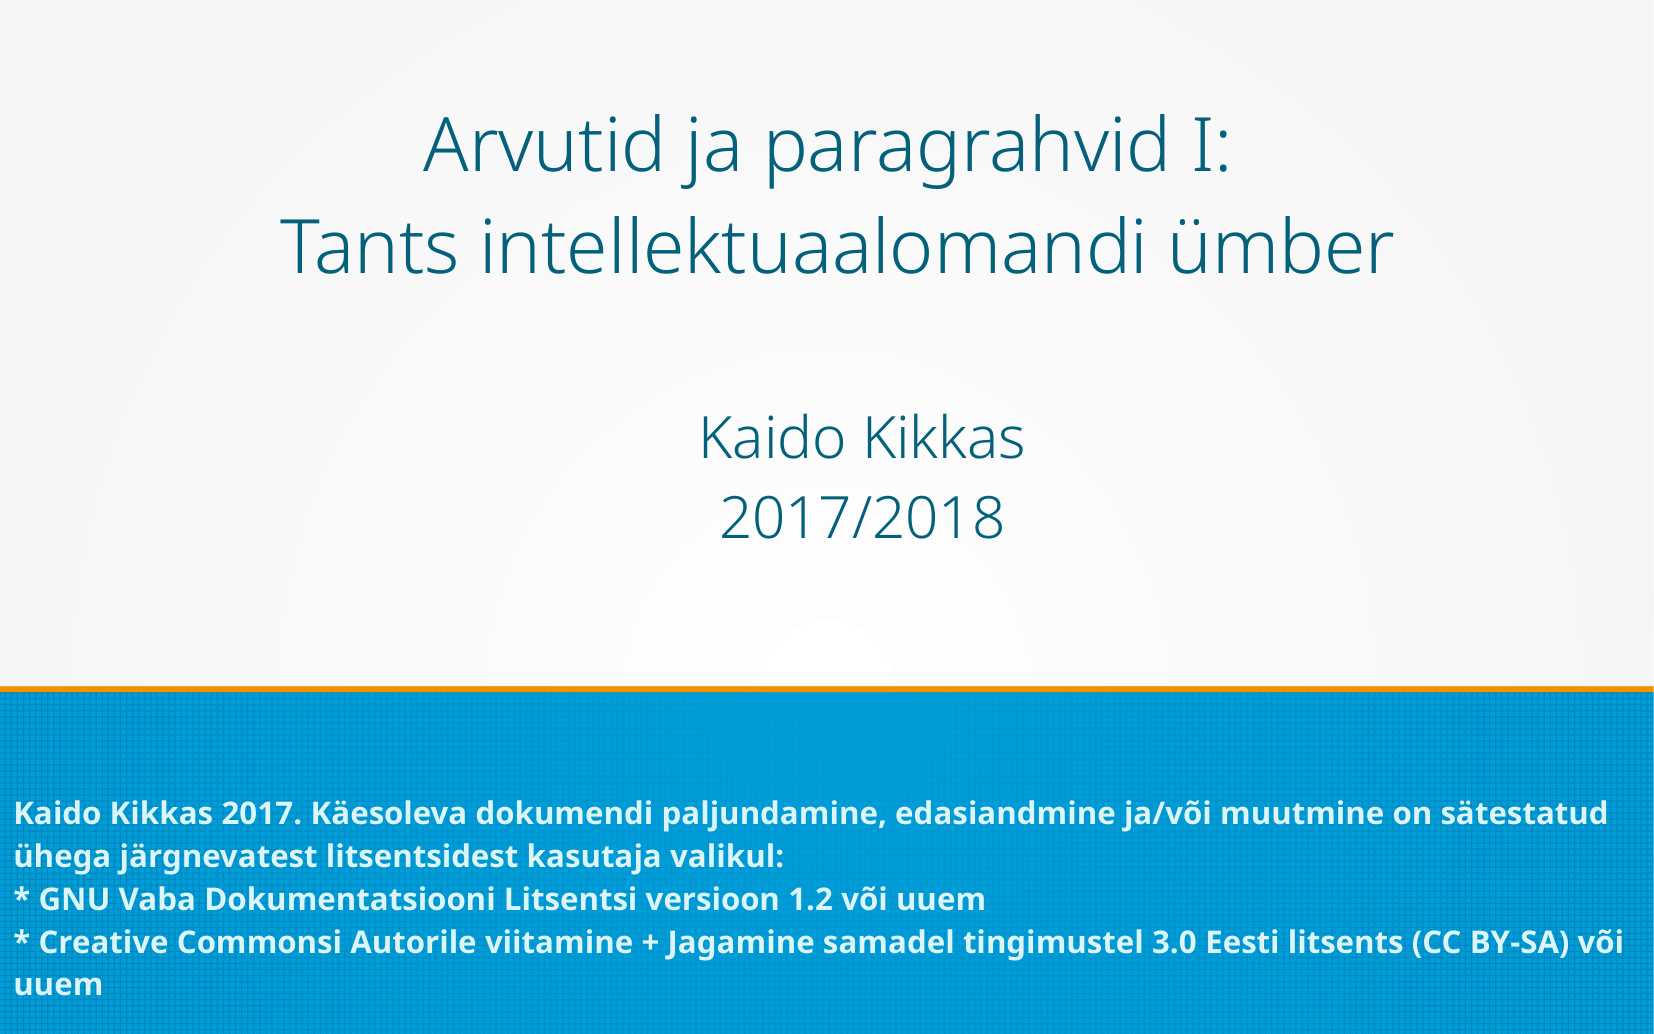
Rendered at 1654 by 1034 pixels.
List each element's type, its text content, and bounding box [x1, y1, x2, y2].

subtitle Kaido Kikkas 2017. Käesoleva dokumendi paljundamine, edasiandmine ja/või muutmine on sätestatud ühega järgnevatest litsentsidest kasutaja valikul: * GNU Vaba Dokumentatsiooni Litsentsi versioon 1.2 või uuem * Creative Commonsi Autorile viitamine + Jagamine samadel tingimustel 3.0 Eesti litsents (CC BY-SA) või uuem [13, 791, 1630, 1004]
picture [0, 0, 1654, 692]
title Kaido Kikkas 2017/2018 [342, 344, 1382, 556]
title Arvutid ja paragrahvid I: Tants intellektuaalomandi ümber [70, 37, 1607, 296]
